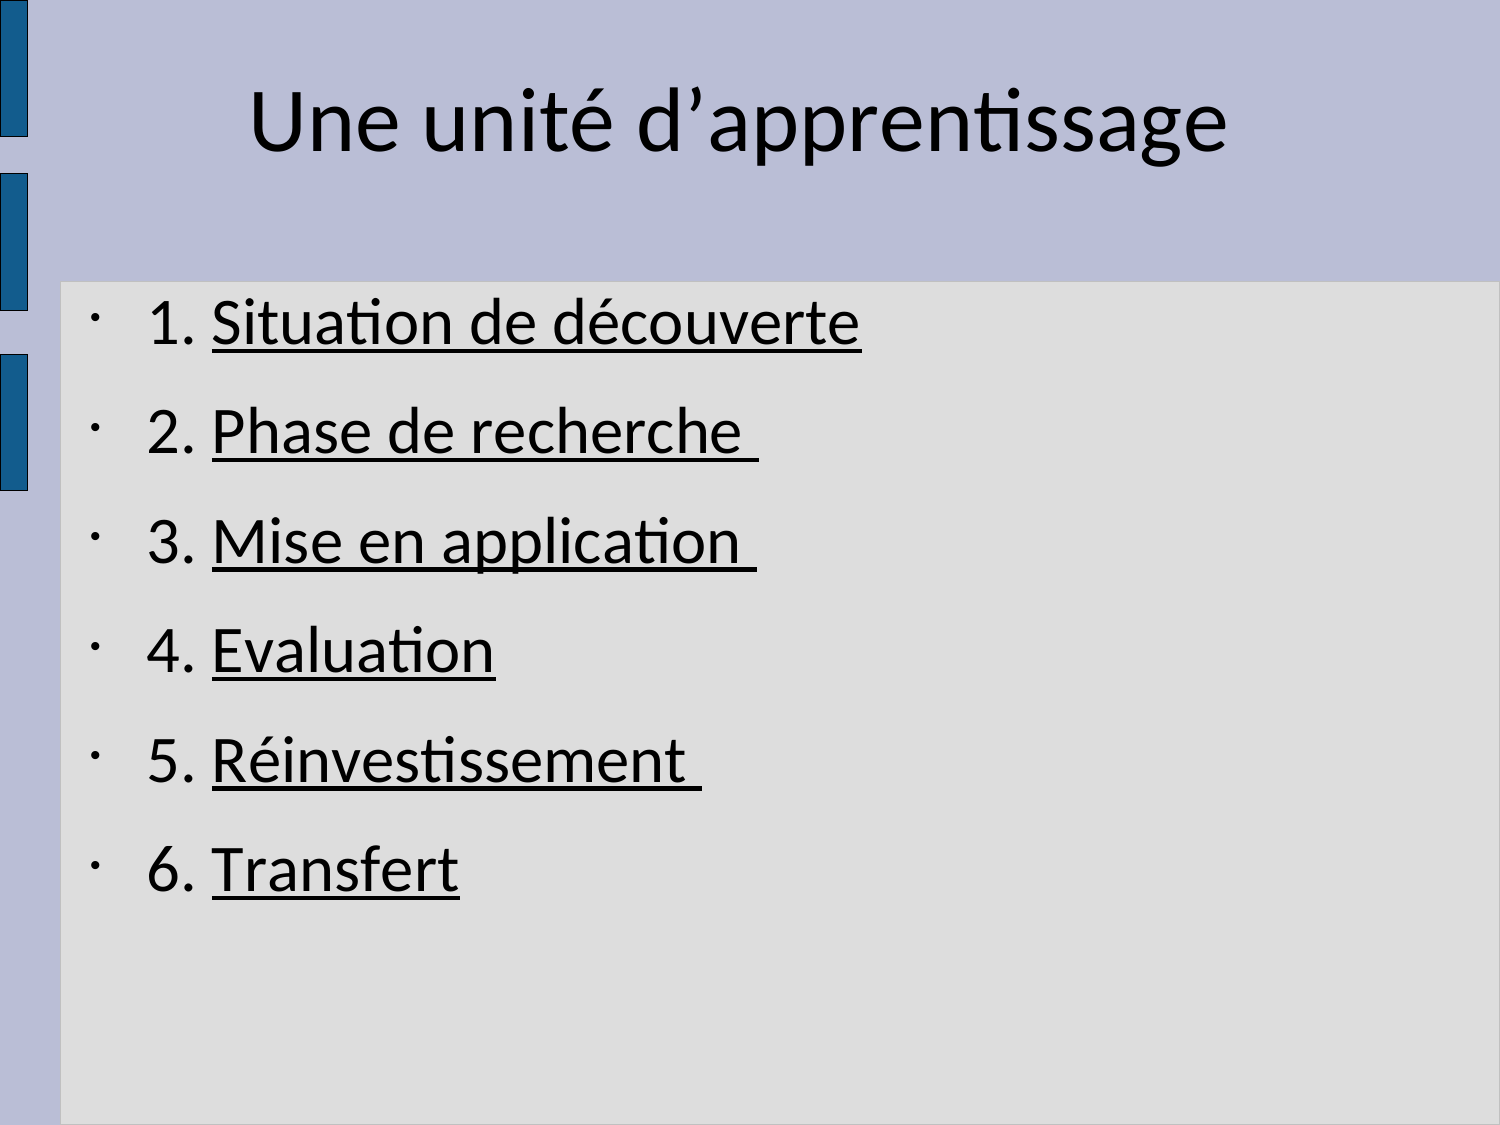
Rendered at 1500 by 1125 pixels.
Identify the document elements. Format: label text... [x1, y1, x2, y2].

title Une unité d’apprentissage [75, 45, 1425, 233]
list 1. Situation de découverte 2. Phase de recherche 3. Mise en application 4. Evaluation 5. Réinvestissement 6. Transfert [75, 262, 1425, 1028]
